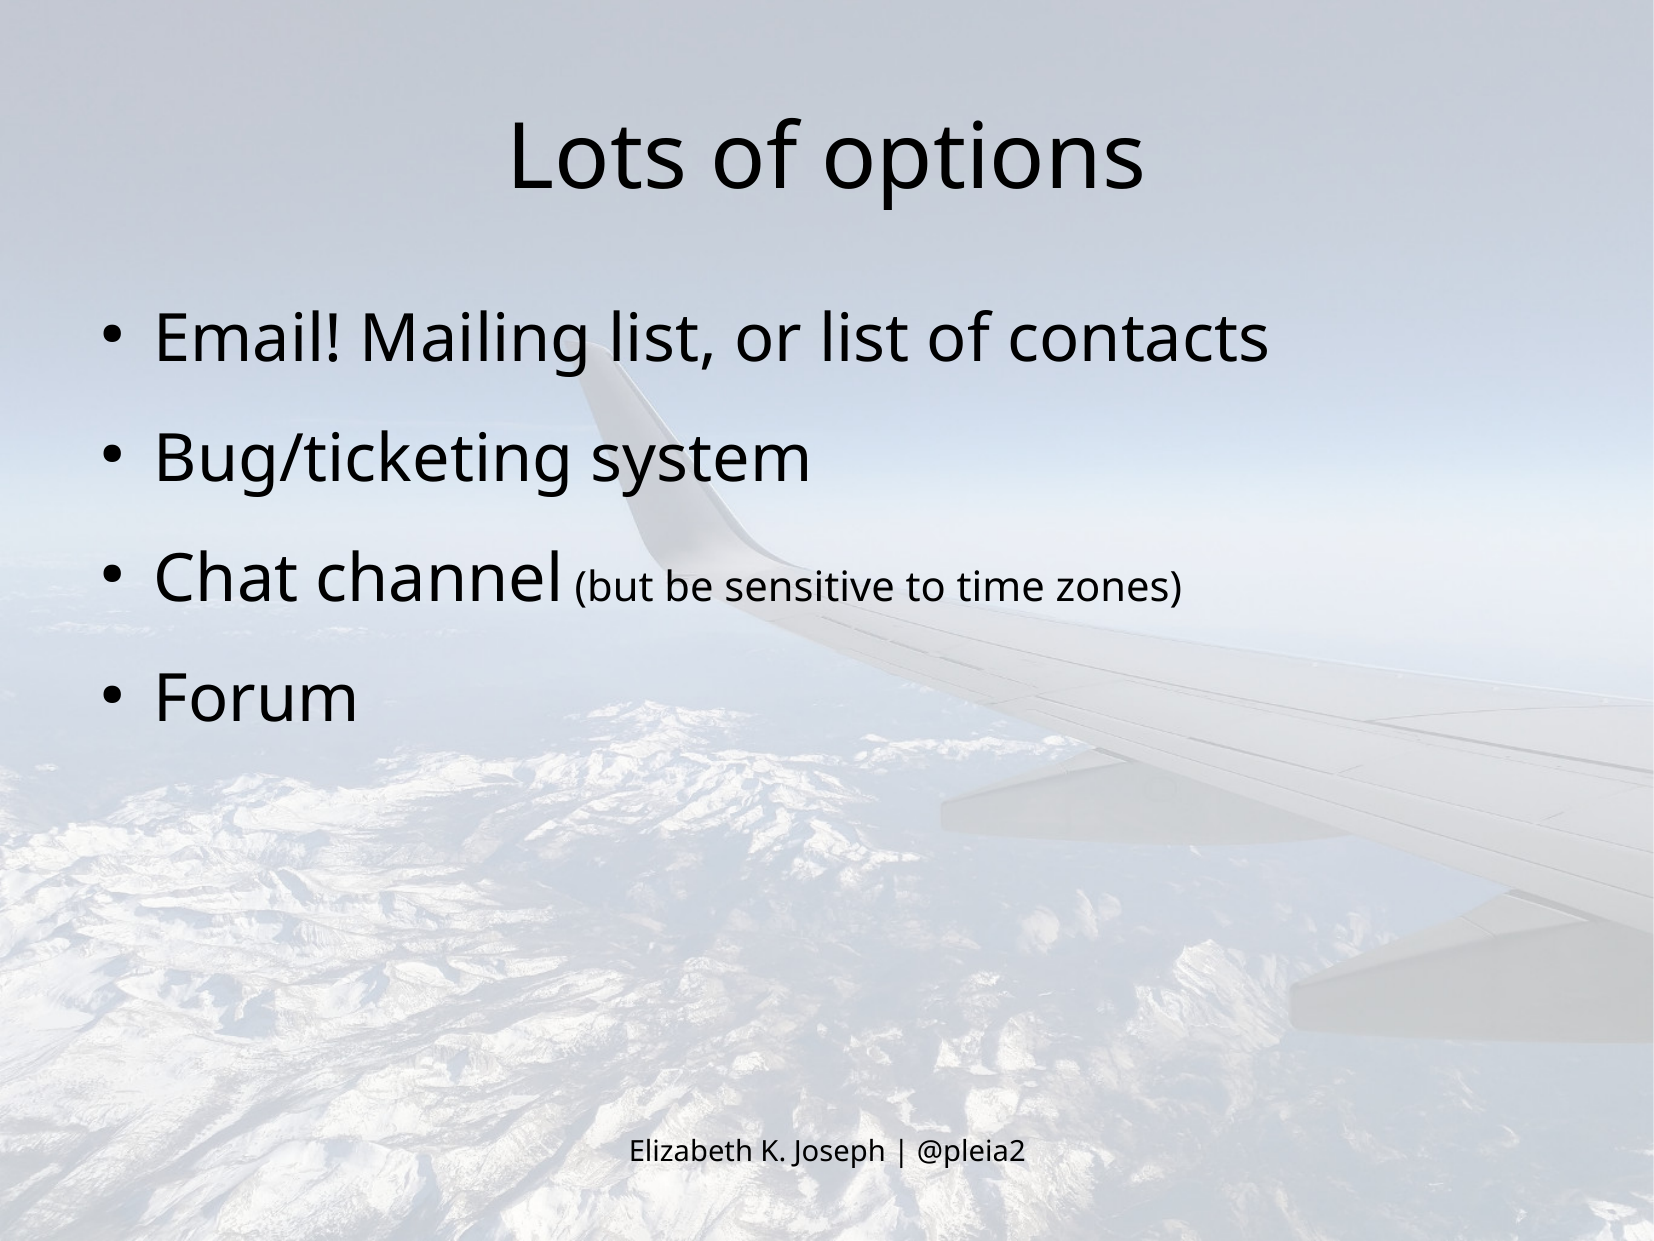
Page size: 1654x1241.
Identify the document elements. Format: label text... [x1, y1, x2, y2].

list Email! Mailing list, or list of contacts Bug/ticketing system Chat channel (but be sensitive to time zones) Forum [82, 290, 1571, 1010]
picture [0, 0, 1654, 1241]
title Lots of options [82, 49, 1571, 257]
